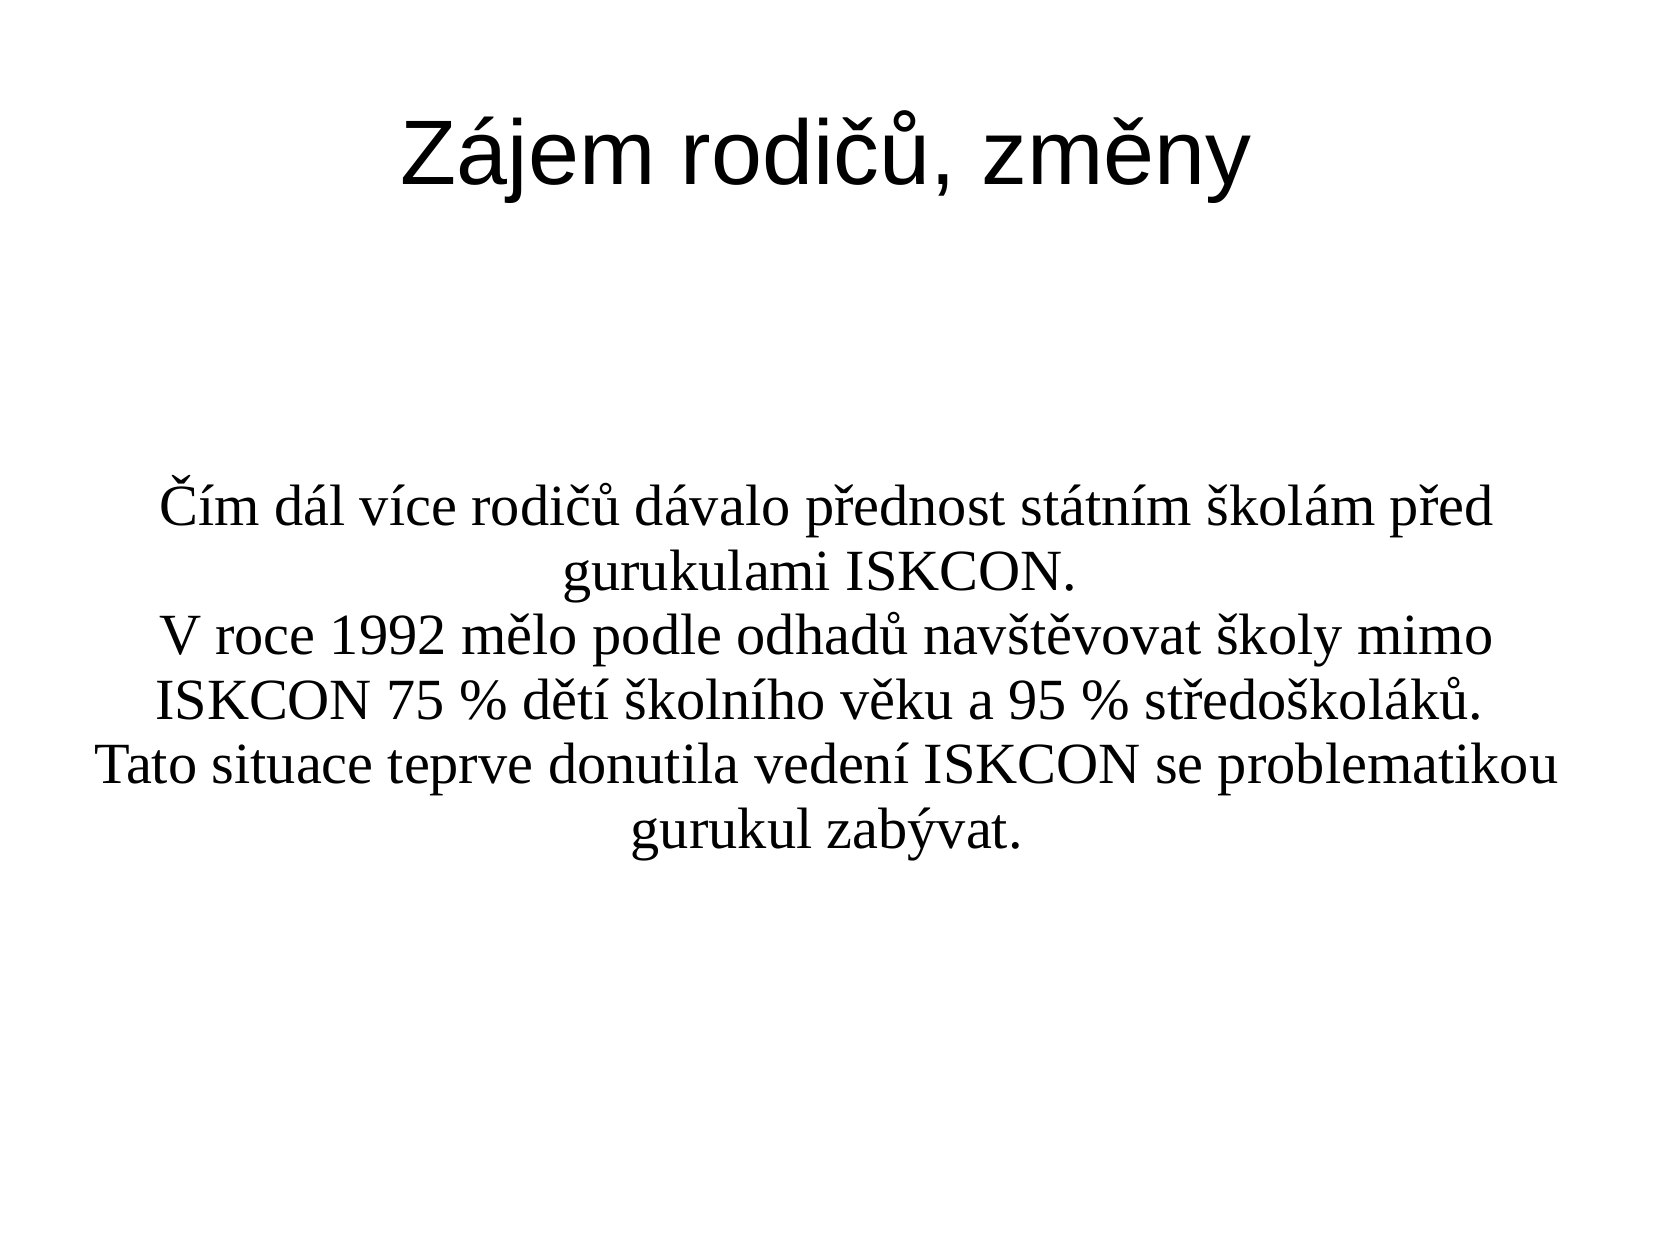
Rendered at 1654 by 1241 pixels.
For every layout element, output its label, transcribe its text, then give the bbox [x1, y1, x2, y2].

title Zájem rodičů, změny [82, 49, 1571, 257]
subtitle Čím dál více rodičů dávalo přednost státním školám před gurukulami ISKCON. V roce 1992 mělo podle odhadů navštěvovat školy mimo ISKCON 75 % dětí školního věku a 95 % středoškoláků. Tato situace teprve donutila vedení ISKCON se problematikou gurukul zabývat. [82, 290, 1571, 1109]
